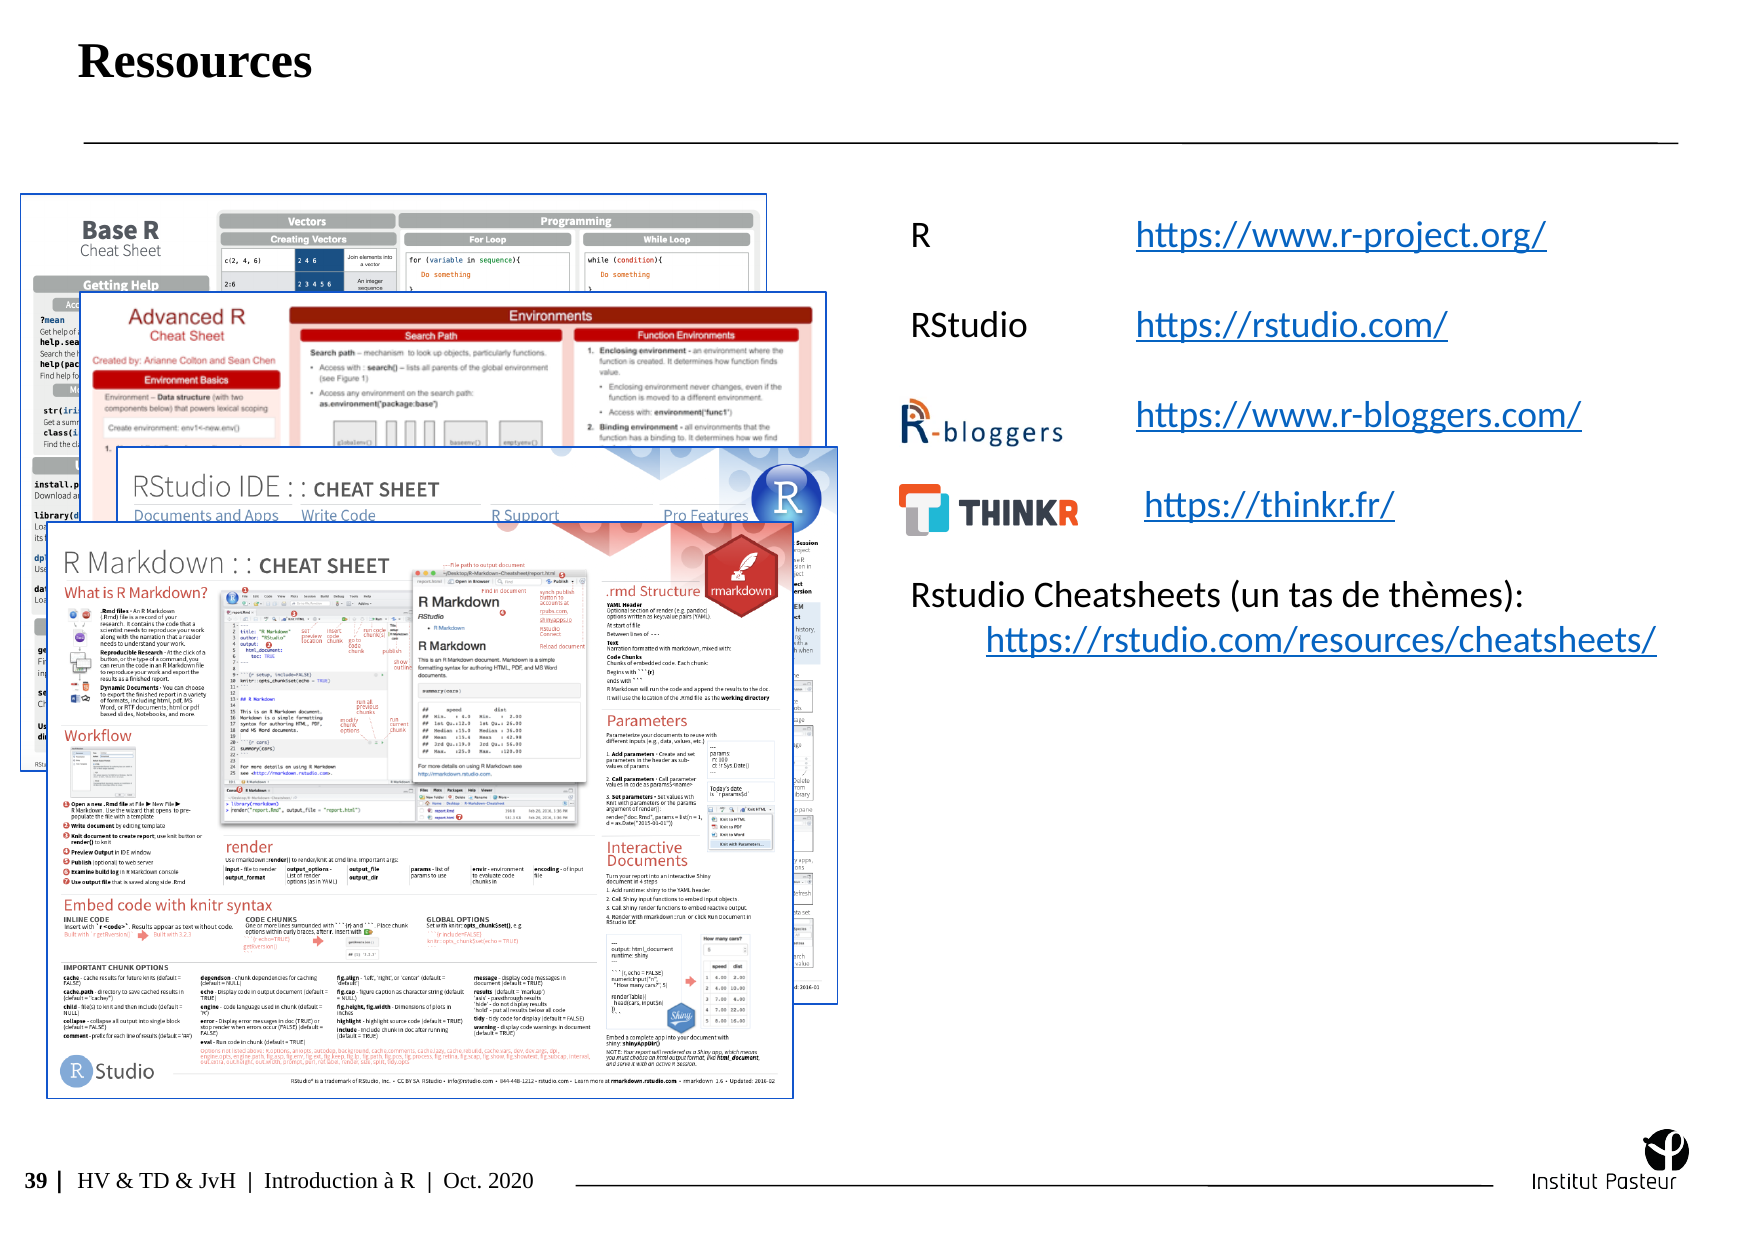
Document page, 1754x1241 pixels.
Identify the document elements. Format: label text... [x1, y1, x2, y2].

picture [47, 522, 793, 1098]
picture [117, 447, 837, 1004]
picture [899, 396, 1065, 448]
picture [1533, 1152, 1689, 1189]
list R https://www.r-project.org/ RStudio https://rstudio.com/ https://www.r-bloggers.com/ https://thinkr.fr/ Rstudio Cheatsheets (un tas de thèmes): https://rstudio.com/resources/cheatsheets/ [895, 194, 1700, 1152]
picture [21, 194, 766, 771]
picture [899, 484, 1078, 536]
title Ressources [62, 2, 1692, 114]
picture [80, 292, 826, 521]
